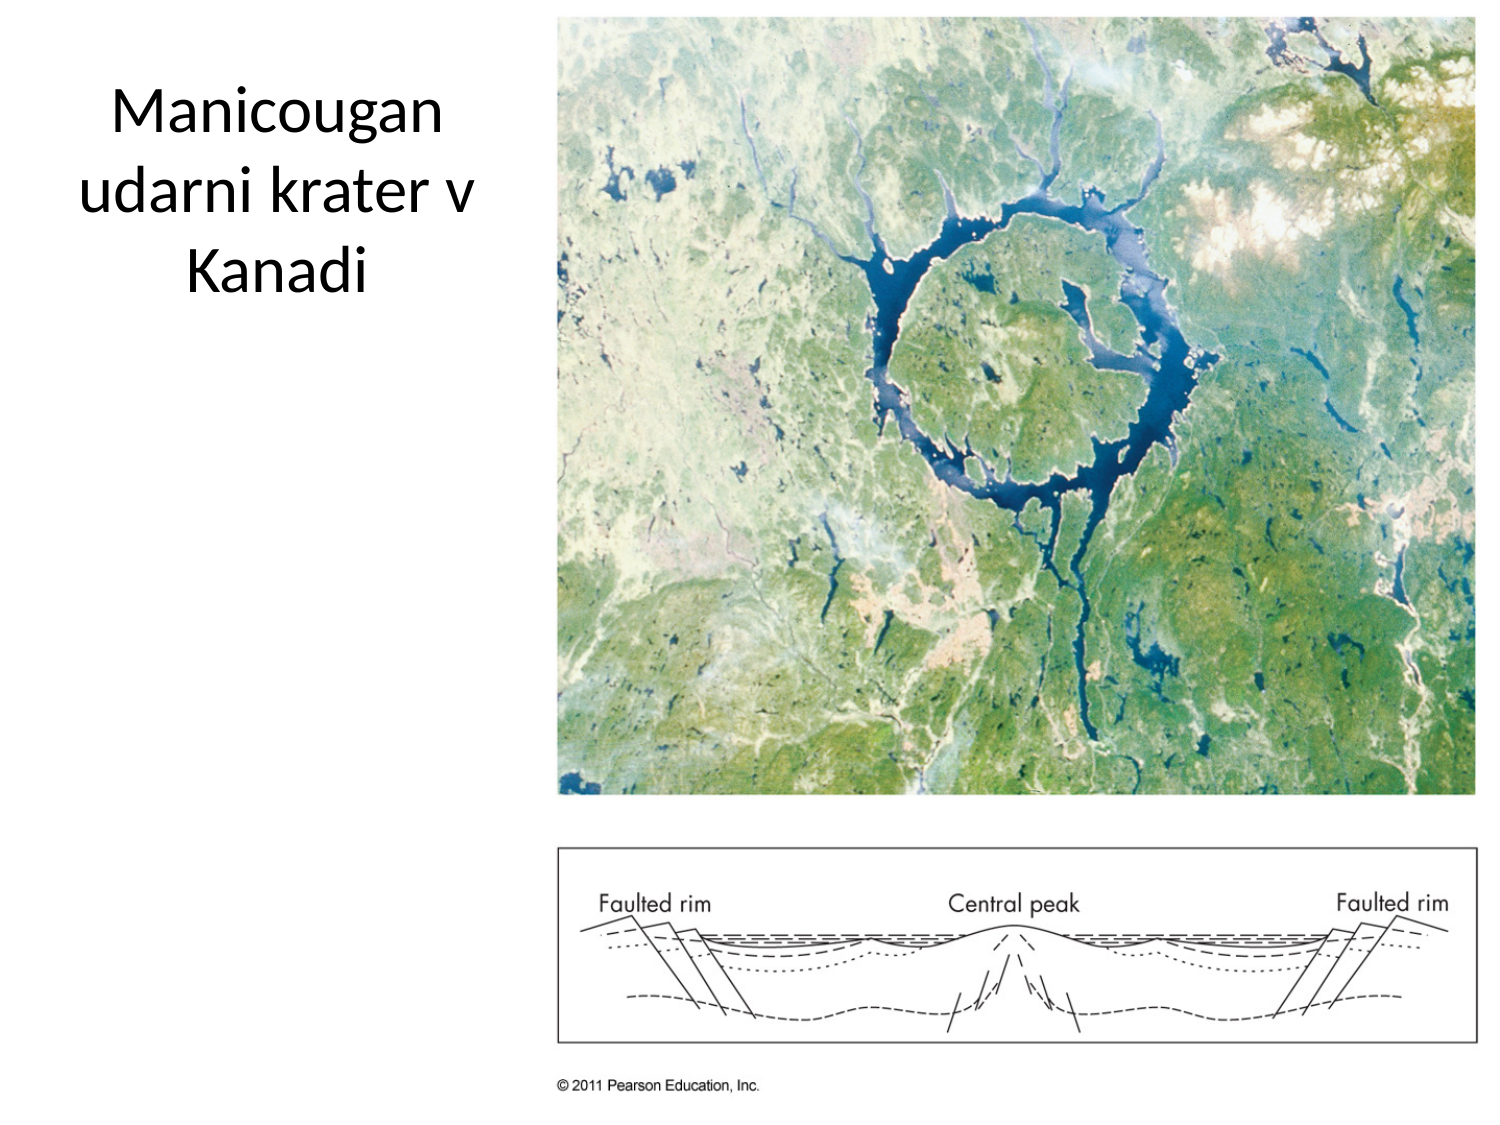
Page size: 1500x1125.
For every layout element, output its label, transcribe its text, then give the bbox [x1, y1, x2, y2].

title Manicougan udarni krater v Kanadi [41, 45, 514, 327]
picture [537, 0, 1500, 1125]
